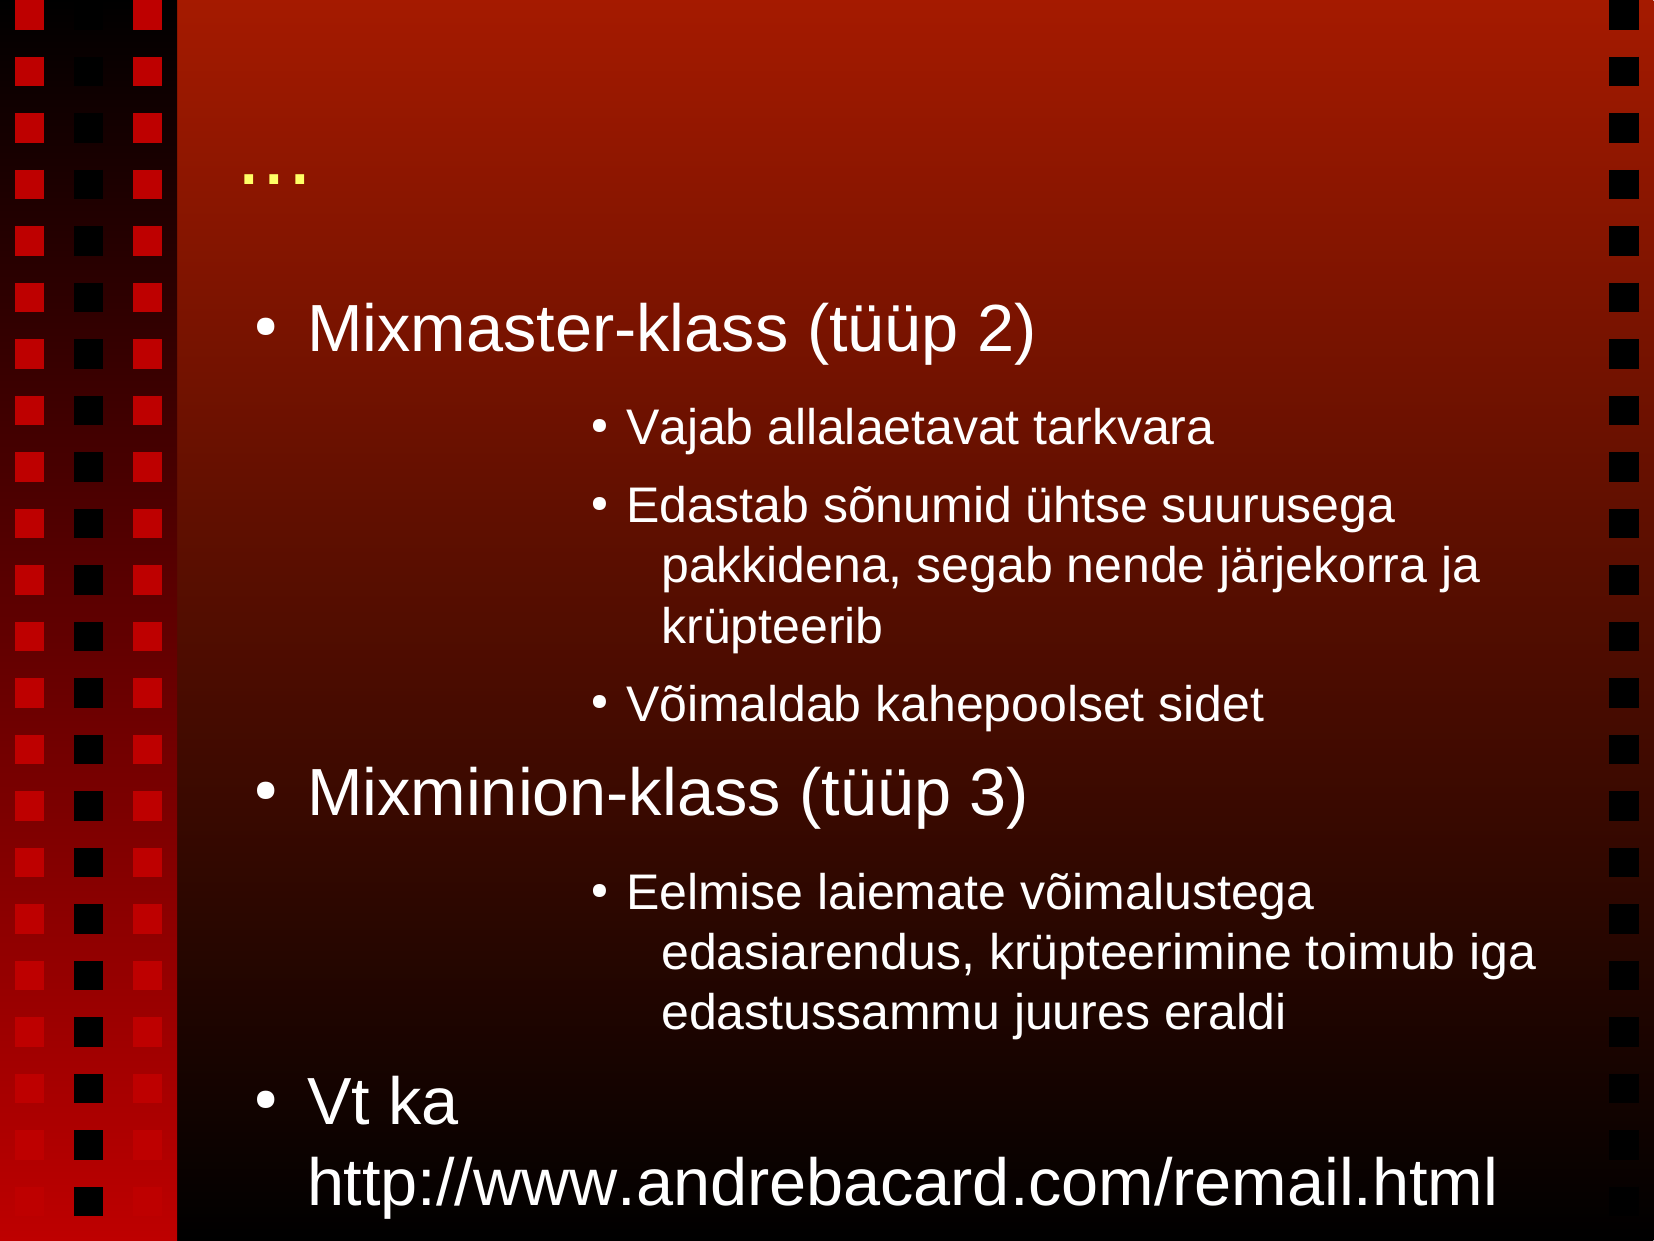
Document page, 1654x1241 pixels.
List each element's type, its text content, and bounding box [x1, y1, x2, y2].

list Mixmaster-klass (tüüp 2) Vajab allalaetavat tarkvara Edastab sõnumid ühtse suurusega pakkidena, segab nende järjekorra ja krüpteerib Võimaldab kahepoolset sidet Mixminion-klass (tüüp 3) Eelmise laiemate võimalustega edasiarendus, krüpteerimine toimub iga edastussammu juures eraldi Vt ka http://www.andrebacard.com/remail.html [236, 290, 1571, 1219]
title ... [236, 49, 1571, 257]
